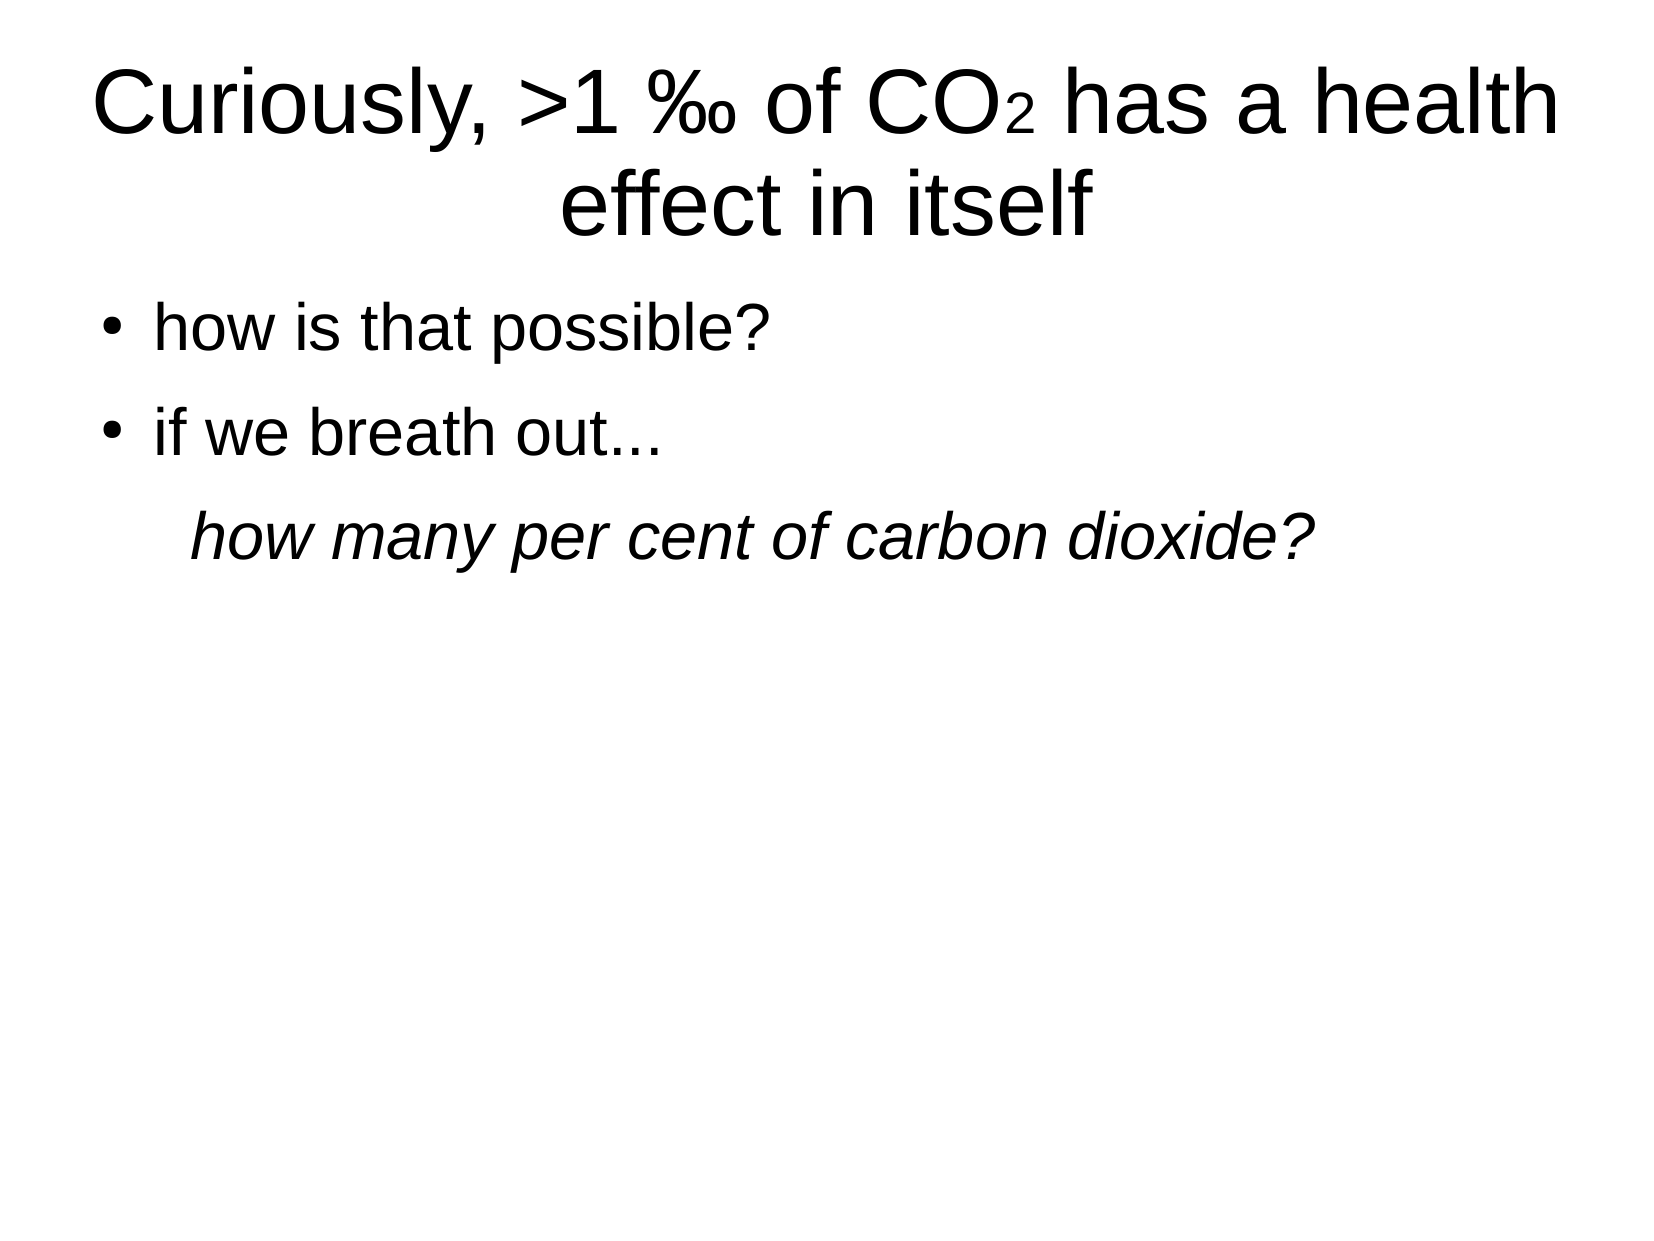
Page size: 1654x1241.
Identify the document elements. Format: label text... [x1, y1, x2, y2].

title Curiously, >1 ‰ of CO2 has a health effect in itself [82, 49, 1571, 257]
list how is that possible? if we breath out... how many per cent of carbon dioxide? [82, 290, 1571, 1238]
